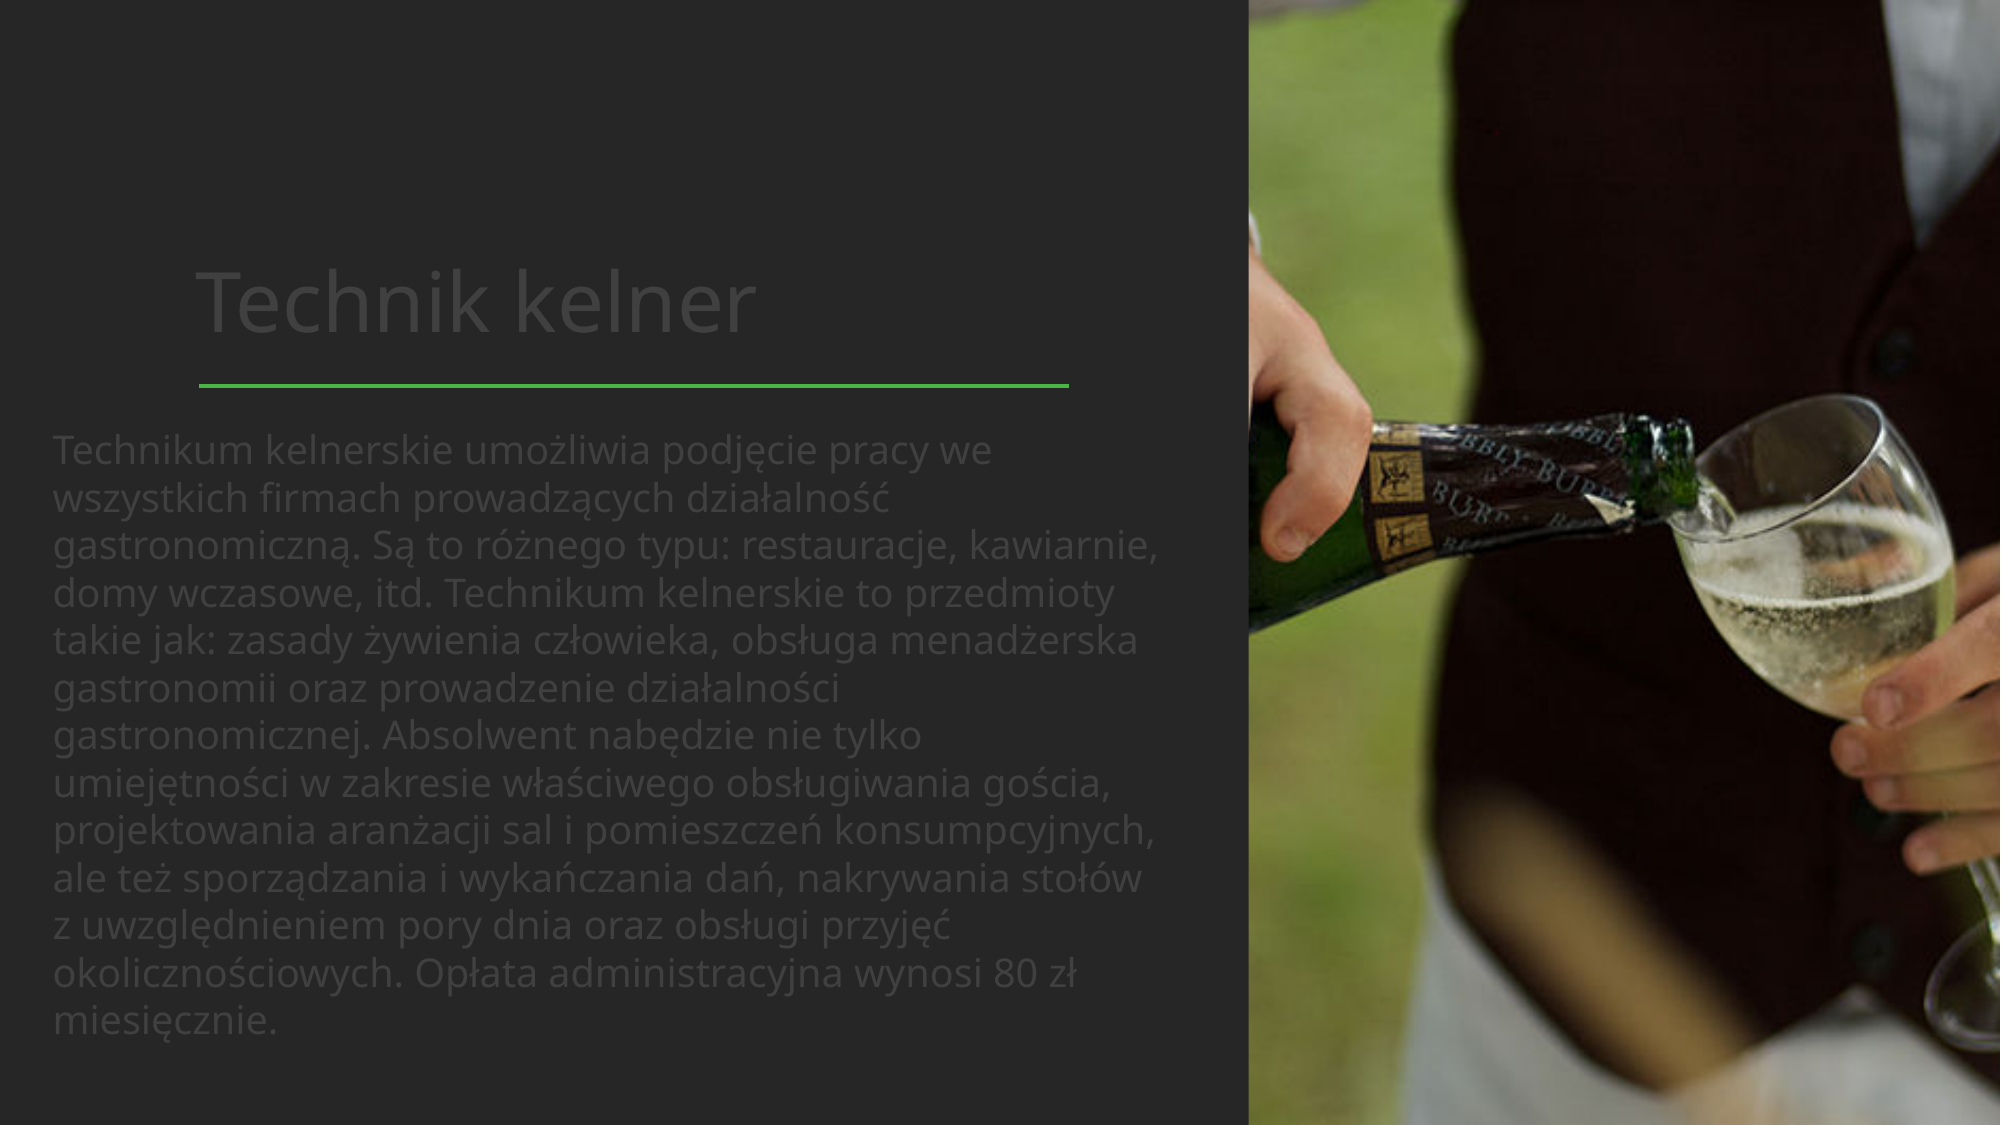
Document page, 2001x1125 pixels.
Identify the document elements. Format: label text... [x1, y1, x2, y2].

title Technik kelner [180, 84, 1161, 359]
list Technikum kelnerskie umożliwia podjęcie pracy we wszystkich firmach prowadzących działalność gastronomiczną. Są to różnego typu: restauracje, kawiarnie, domy wczasowe, itd. Technikum kelnerskie to przedmioty takie jak: zasady żywienia człowieka, obsługa menadżerska gastronomii oraz prowadzenie działalności gastronomicznej. Absolwent nabędzie nie tylko umiejętności w zakresie właściwego obsługiwania gościa, projektowania aranżacji sal i pomieszczeń konsumpcyjnych, ale też sporządzania i wykańczania dań, nakrywania stołów z uwzględnieniem pory dnia oraz obsługi przyjęć okolicznościowych. Opłata administracyjna wynosi 80 zł miesięcznie. [37, 417, 1161, 1058]
text_box [0, 0, 1248, 1125]
picture [1248, 0, 2000, 1125]
